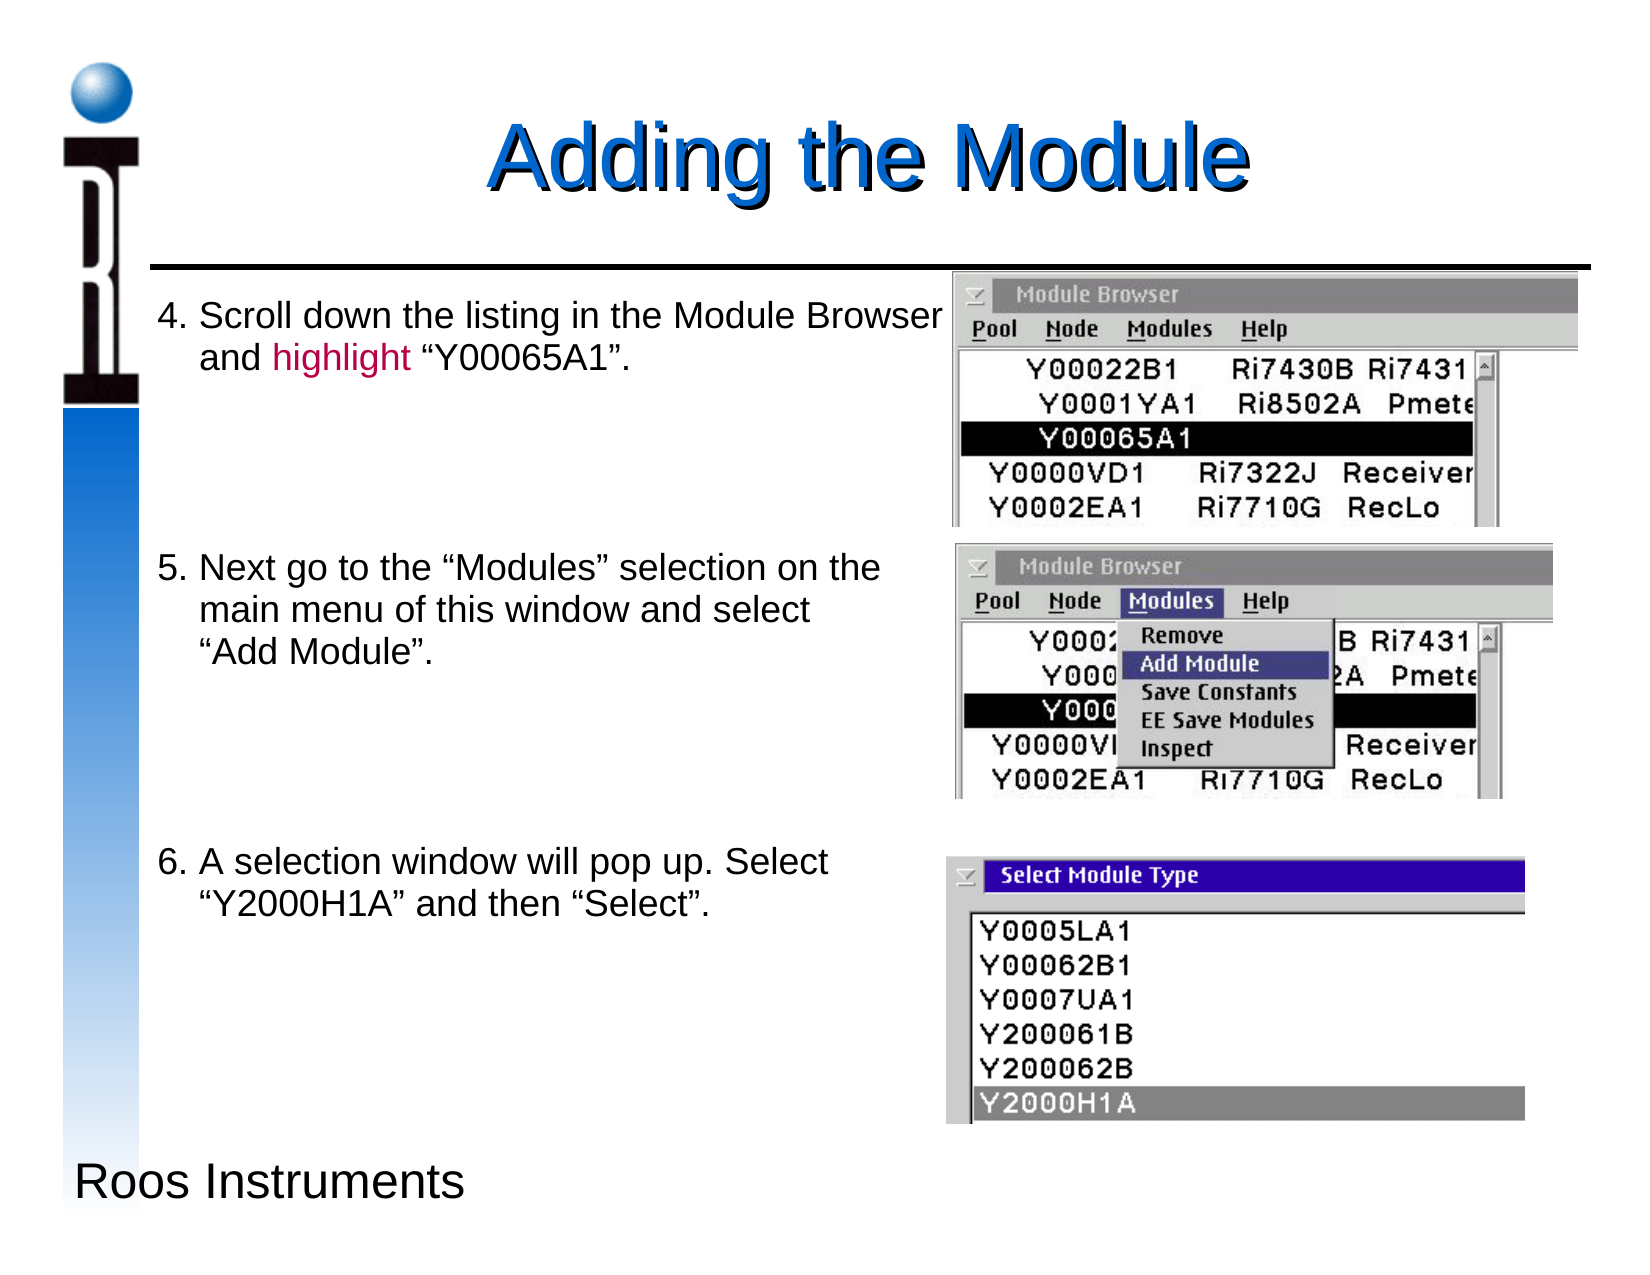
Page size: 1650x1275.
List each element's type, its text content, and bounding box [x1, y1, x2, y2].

picture [952, 271, 1578, 527]
text_box 4. Scroll down the listing in the Module Browser and highlight “Y00065A1”. 5. Next go to the “Modules” selection on the main menu of this window and select “Add Module”. 6. A selection window will pop up. Select “Y2000H1A” and then “Select”. [142, 287, 957, 1059]
title Adding the Module [147, 66, 1591, 245]
picture [946, 855, 1525, 1124]
picture [59, 59, 144, 411]
picture [955, 543, 1553, 799]
